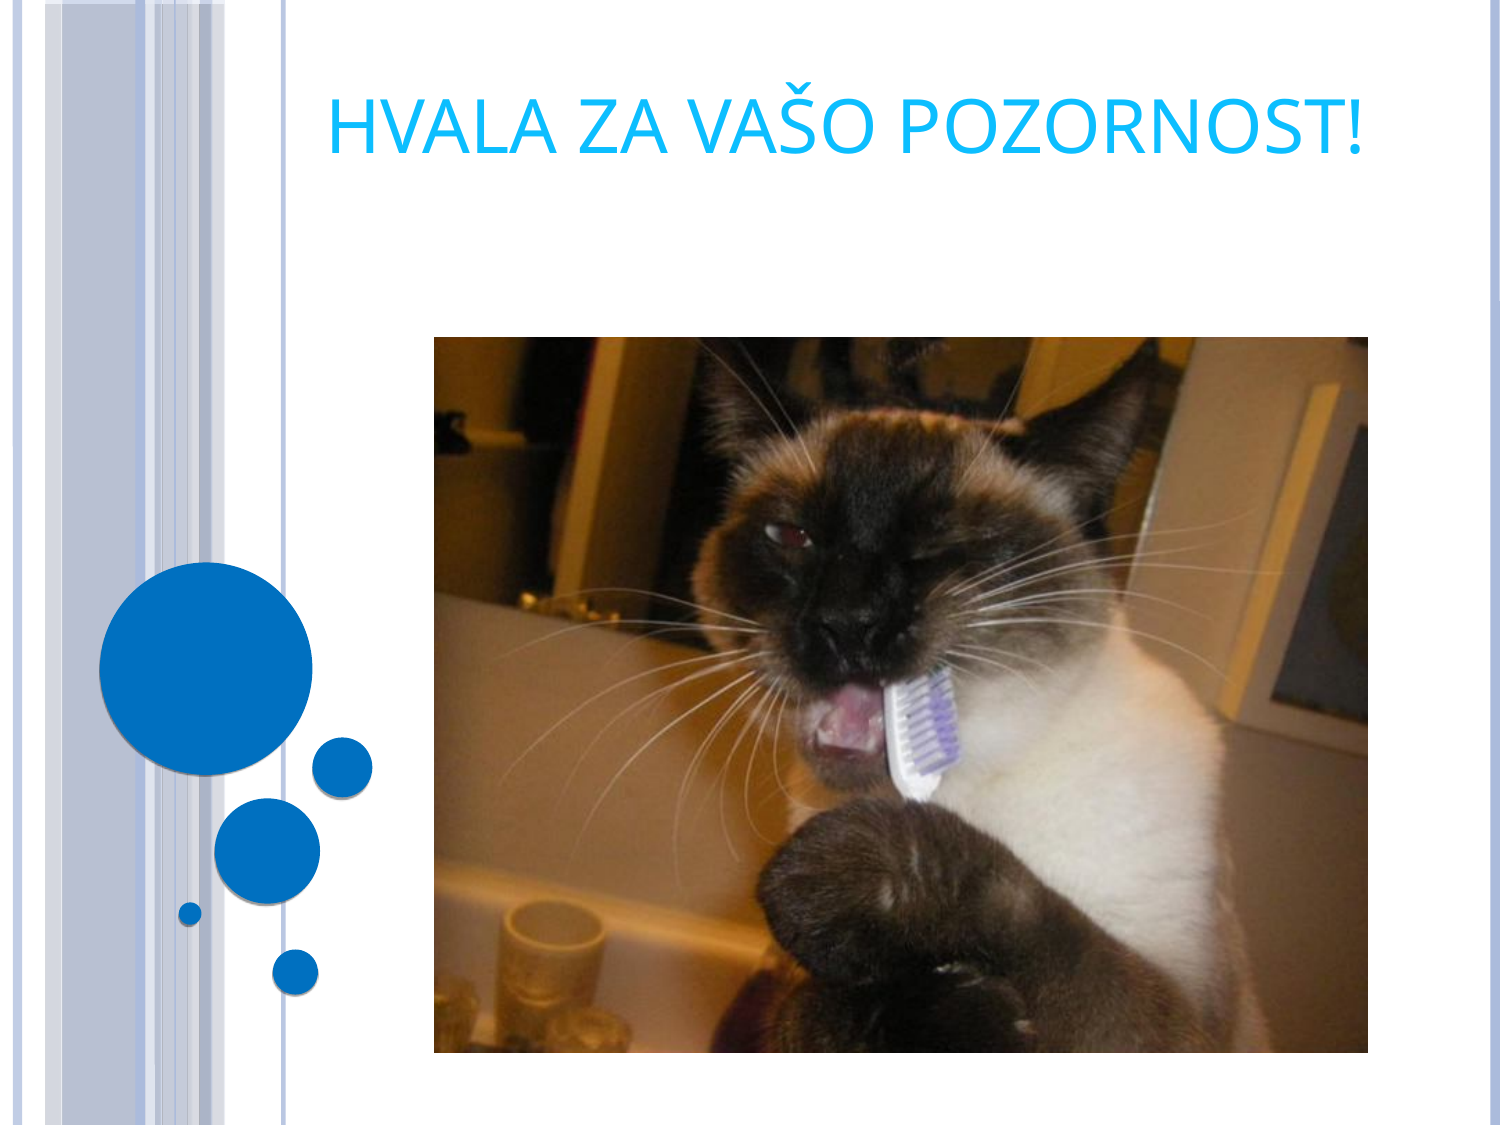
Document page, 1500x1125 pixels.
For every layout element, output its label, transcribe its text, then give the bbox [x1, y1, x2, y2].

text_box HVALA ZA VAŠO POZORNOST! [310, 71, 1492, 267]
picture [434, 337, 1368, 1053]
